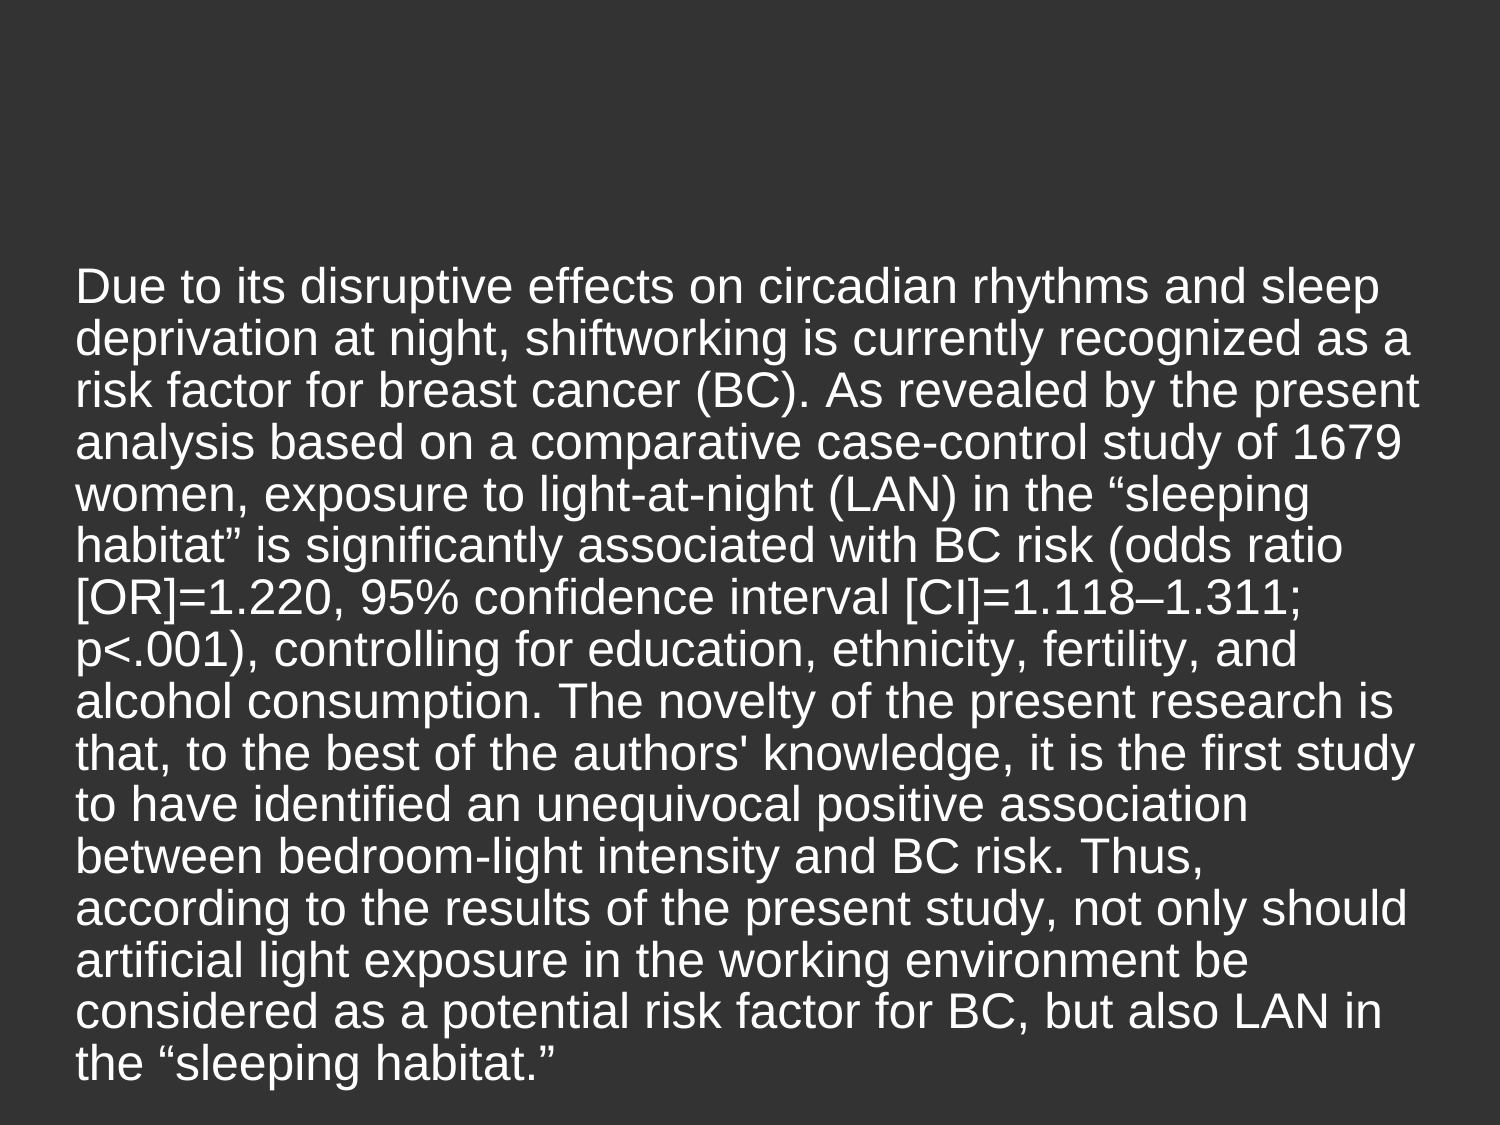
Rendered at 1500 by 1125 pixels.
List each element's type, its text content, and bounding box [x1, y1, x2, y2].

list Due to its disruptive effects on circadian rhythms and sleep deprivation at night, shiftworking is currently recognized as a risk factor for breast cancer (BC). As revealed by the present analysis based on a comparative case-control study of 1679 women, exposure to light-at-night (LAN) in the “sleeping habitat” is significantly associated with BC risk (odds ratio [OR]=1.220, 95% confidence interval [CI]=1.118–1.311; p<.001), controlling for education, ethnicity, fertility, and alcohol consumption. The novelty of the present research is that, to the best of the authors' knowledge, it is the first study to have identified an unequivocal positive association between bedroom-light intensity and BC risk. Thus, according to the results of the present study, not only should artificial light exposure in the working environment be considered as a potential risk factor for BC, but also LAN in the “sleeping habitat.” [75, 262, 1425, 1096]
